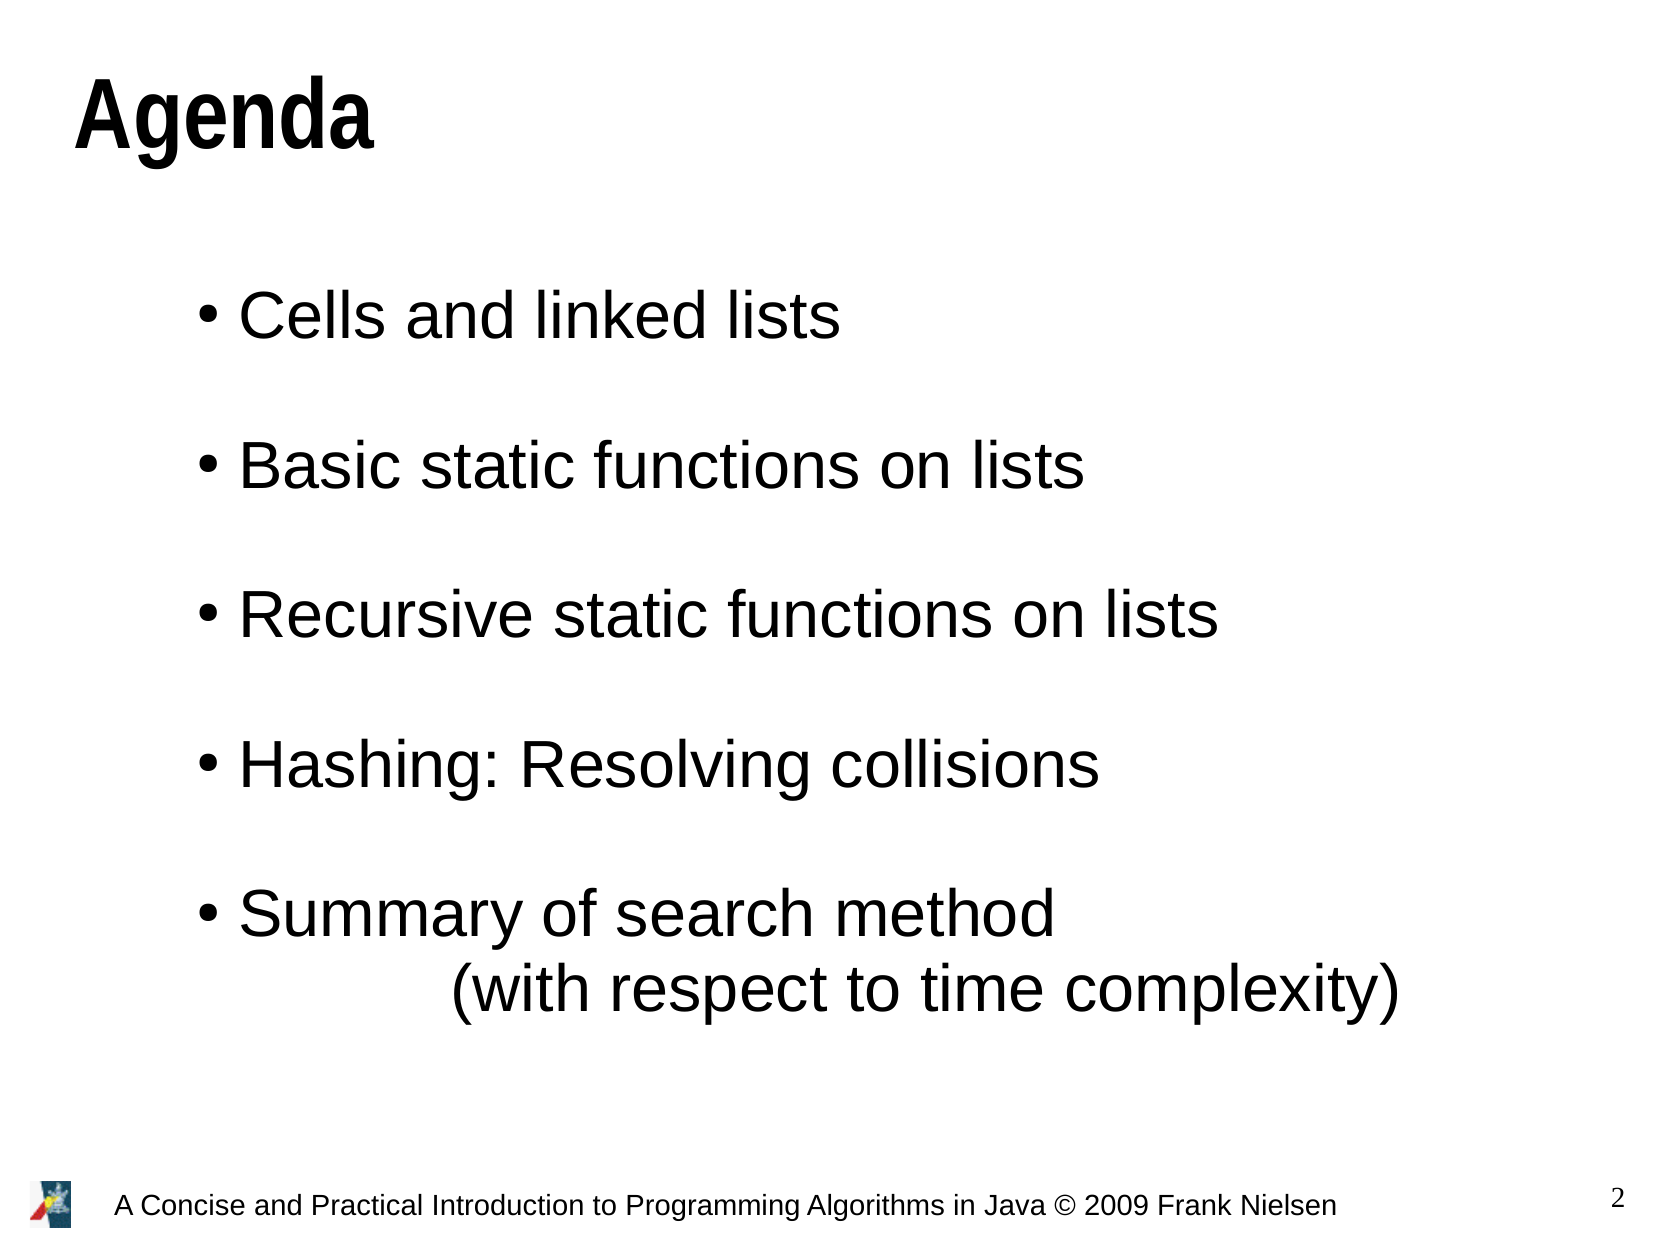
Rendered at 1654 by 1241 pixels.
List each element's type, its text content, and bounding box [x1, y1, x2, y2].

text_box Cells and linked lists Basic static functions on lists Recursive static functions on lists Hashing: Resolving collisions Summary of search method (with respect to time complexity) [181, 271, 1489, 1034]
text_box Agenda [59, 48, 389, 178]
picture [29, 1181, 71, 1228]
